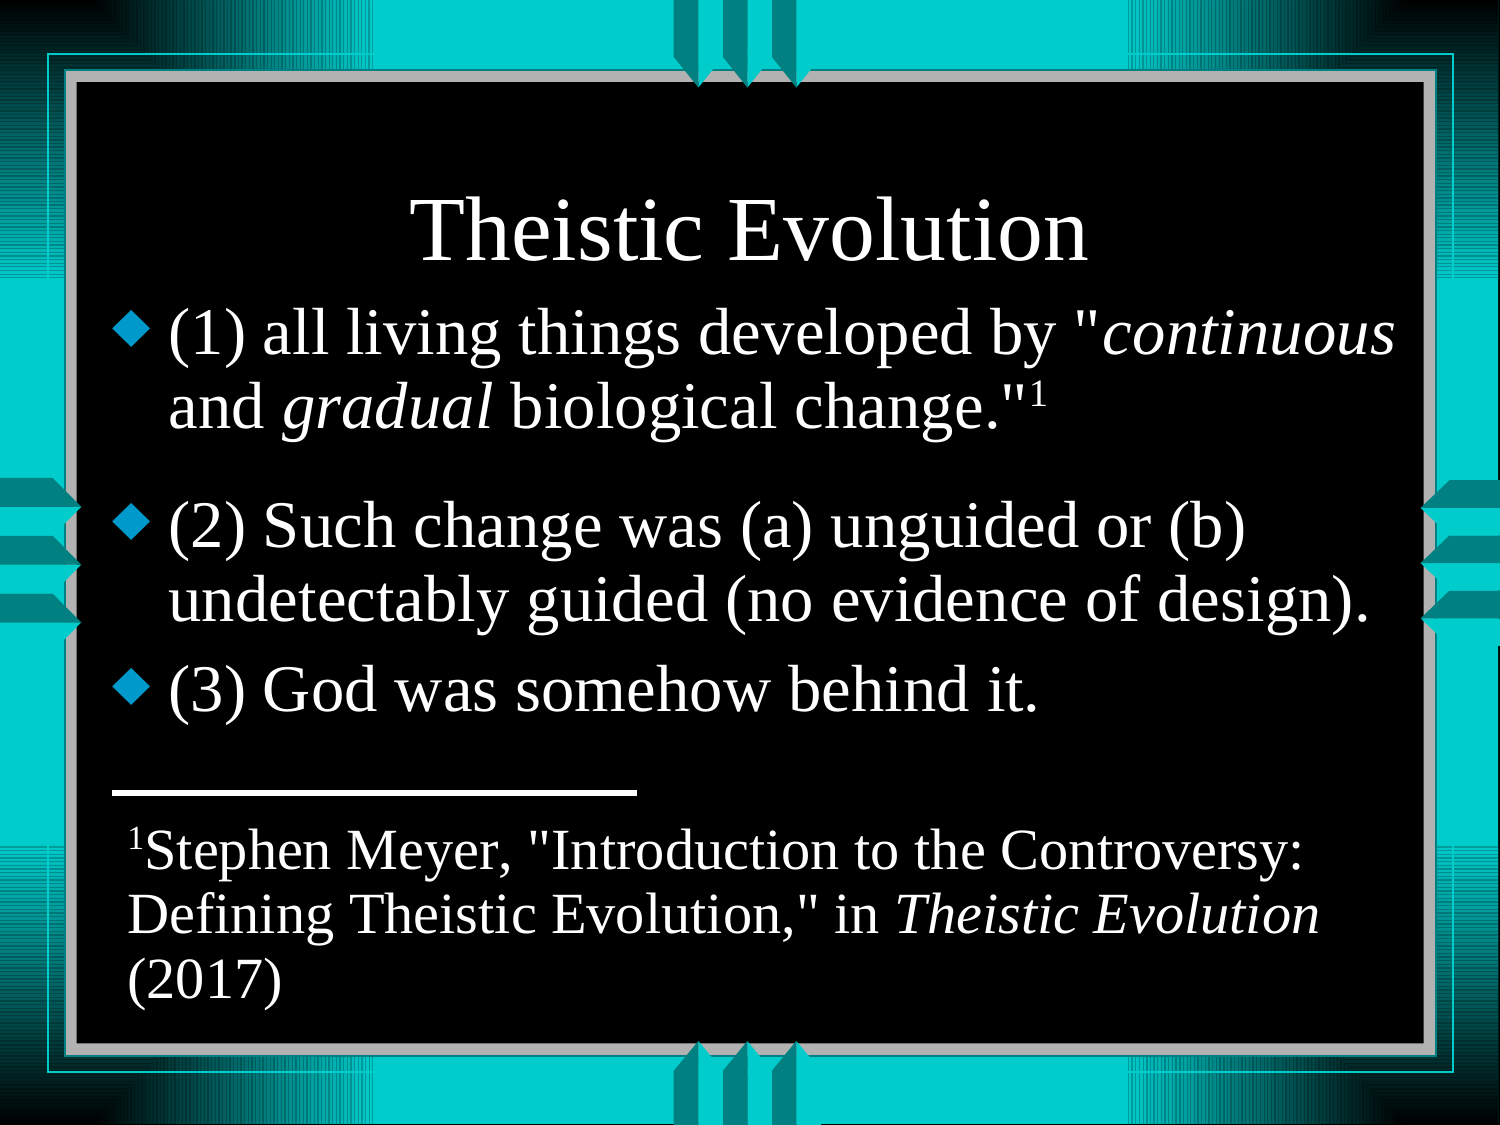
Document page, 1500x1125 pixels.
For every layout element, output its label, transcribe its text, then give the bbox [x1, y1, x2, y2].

list (1) all living things developed by "continuous and gradual biological change."1 [112, 294, 1425, 478]
list (2) Such change was (a) unguided or (b) undetectably guided (no evidence of design). (3) God was somehow behind it. [112, 487, 1425, 773]
title Theistic Evolution [112, 99, 1388, 288]
text_box 1Stephen Meyer, "Introduction to the Controversy: Defining Theistic Evolution," in Theistic Evolution (2017) [112, 809, 1426, 1021]
